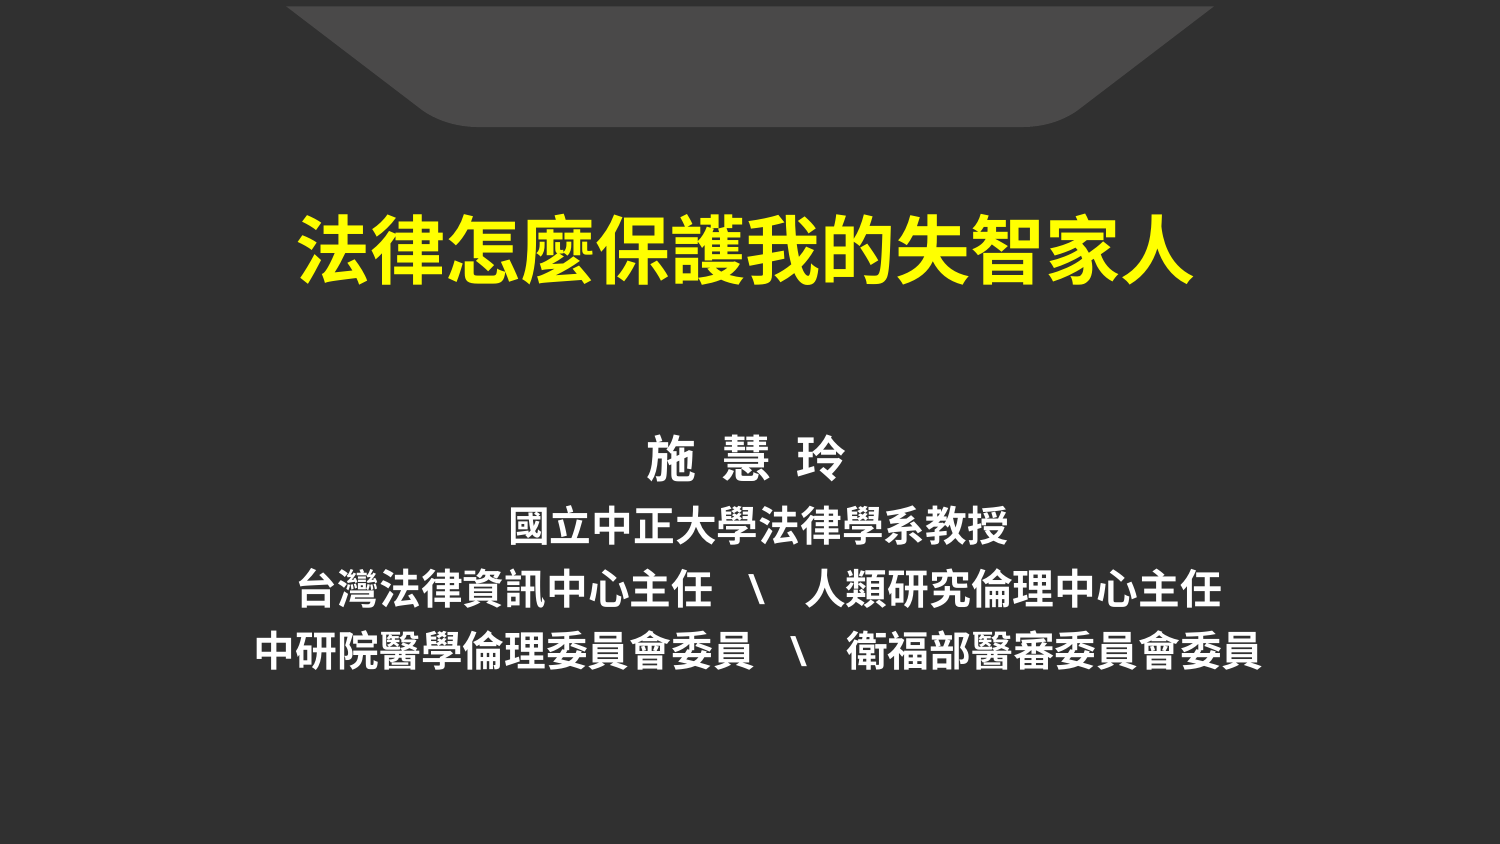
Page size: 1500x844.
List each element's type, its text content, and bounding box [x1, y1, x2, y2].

text_box [0, 0, 1500, 844]
text_box 施 慧 玲 國立中正大學法律學系教授 台灣法律資訊中心主任 \ 人類研究倫理中心主任 中研院醫學倫理委員會委員 \ 衛福部醫審委員會委員 [238, 420, 1311, 720]
text_box 法律怎麼保護我的失智家人 [280, 195, 1220, 302]
